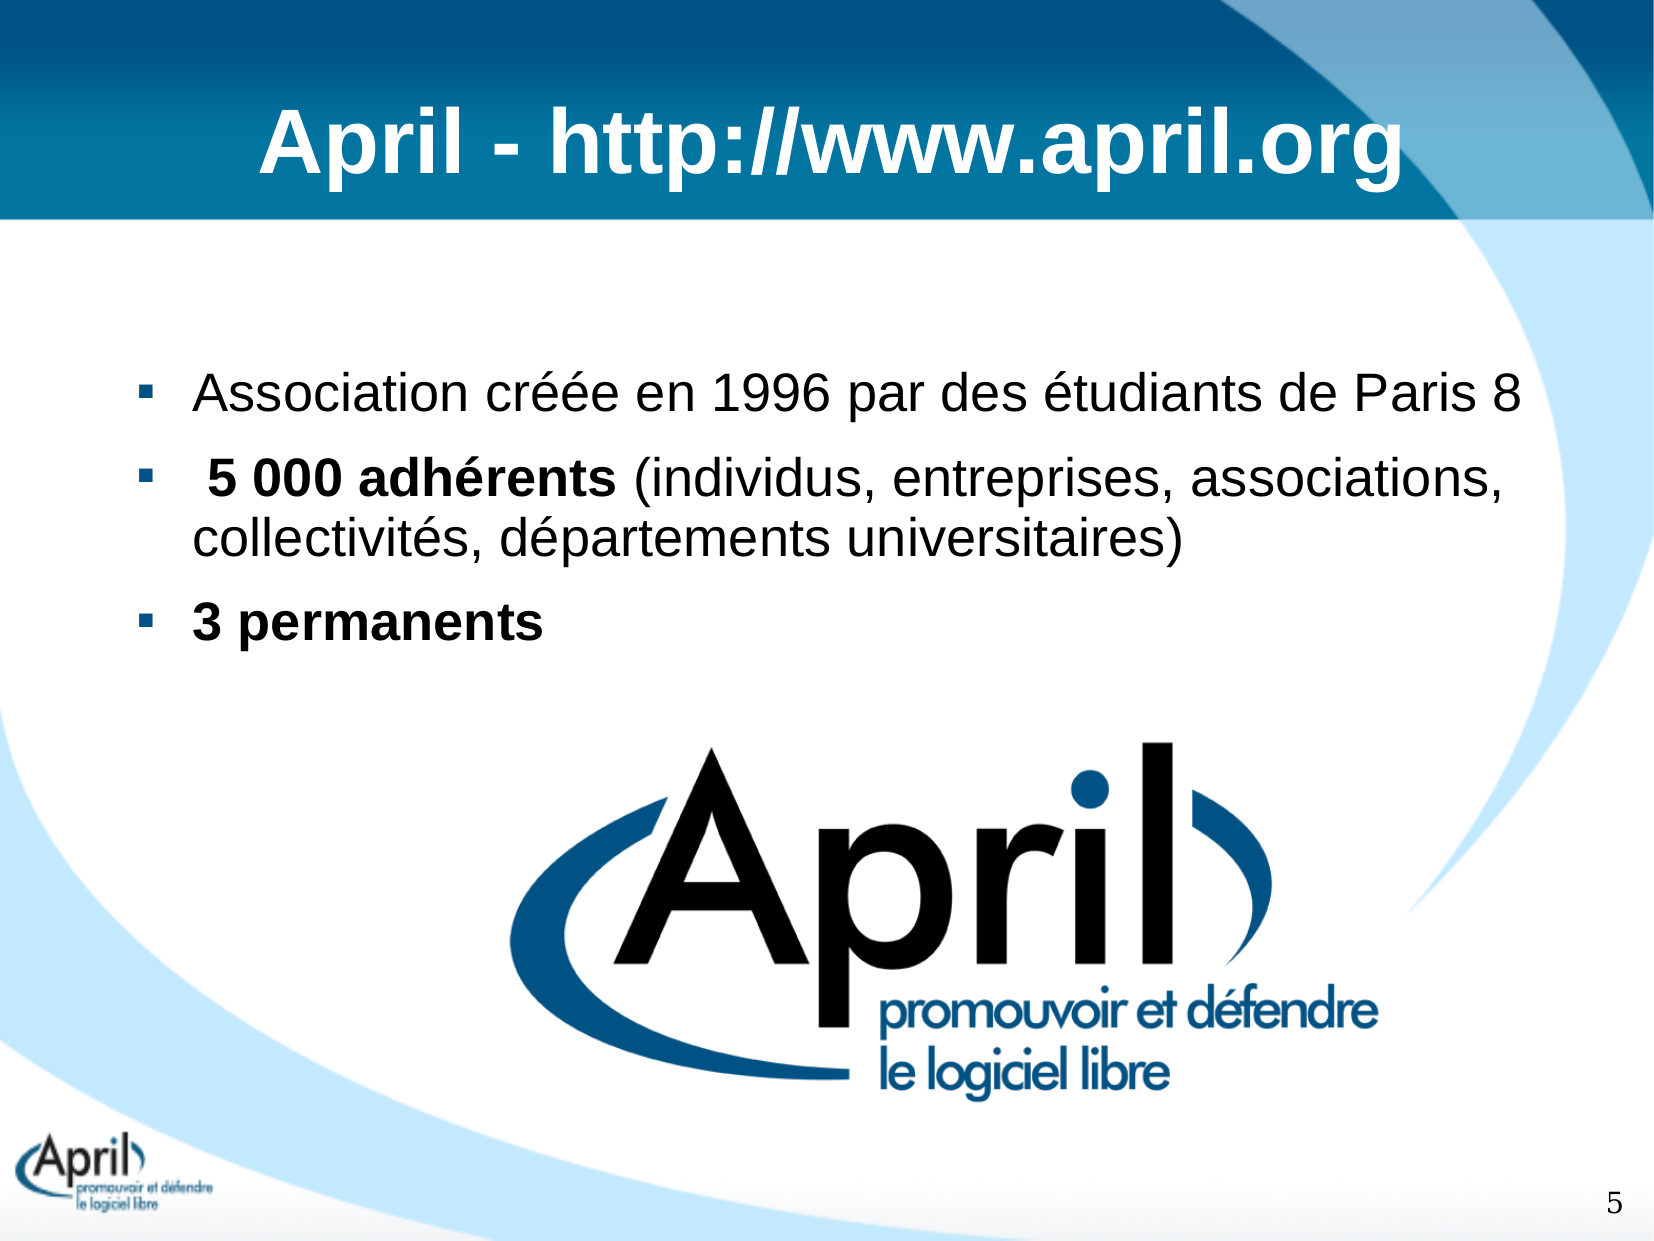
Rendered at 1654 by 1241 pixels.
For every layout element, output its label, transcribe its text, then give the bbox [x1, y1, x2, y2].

list Association créée en 1996 par des étudiants de Paris 8 5 000 adhérents (individus, entreprises, associations, collectivités, départements universitaires) 3 permanents [121, 362, 1534, 1144]
title April - http://www.april.org [126, 38, 1539, 246]
picture [0, 0, 1654, 1241]
